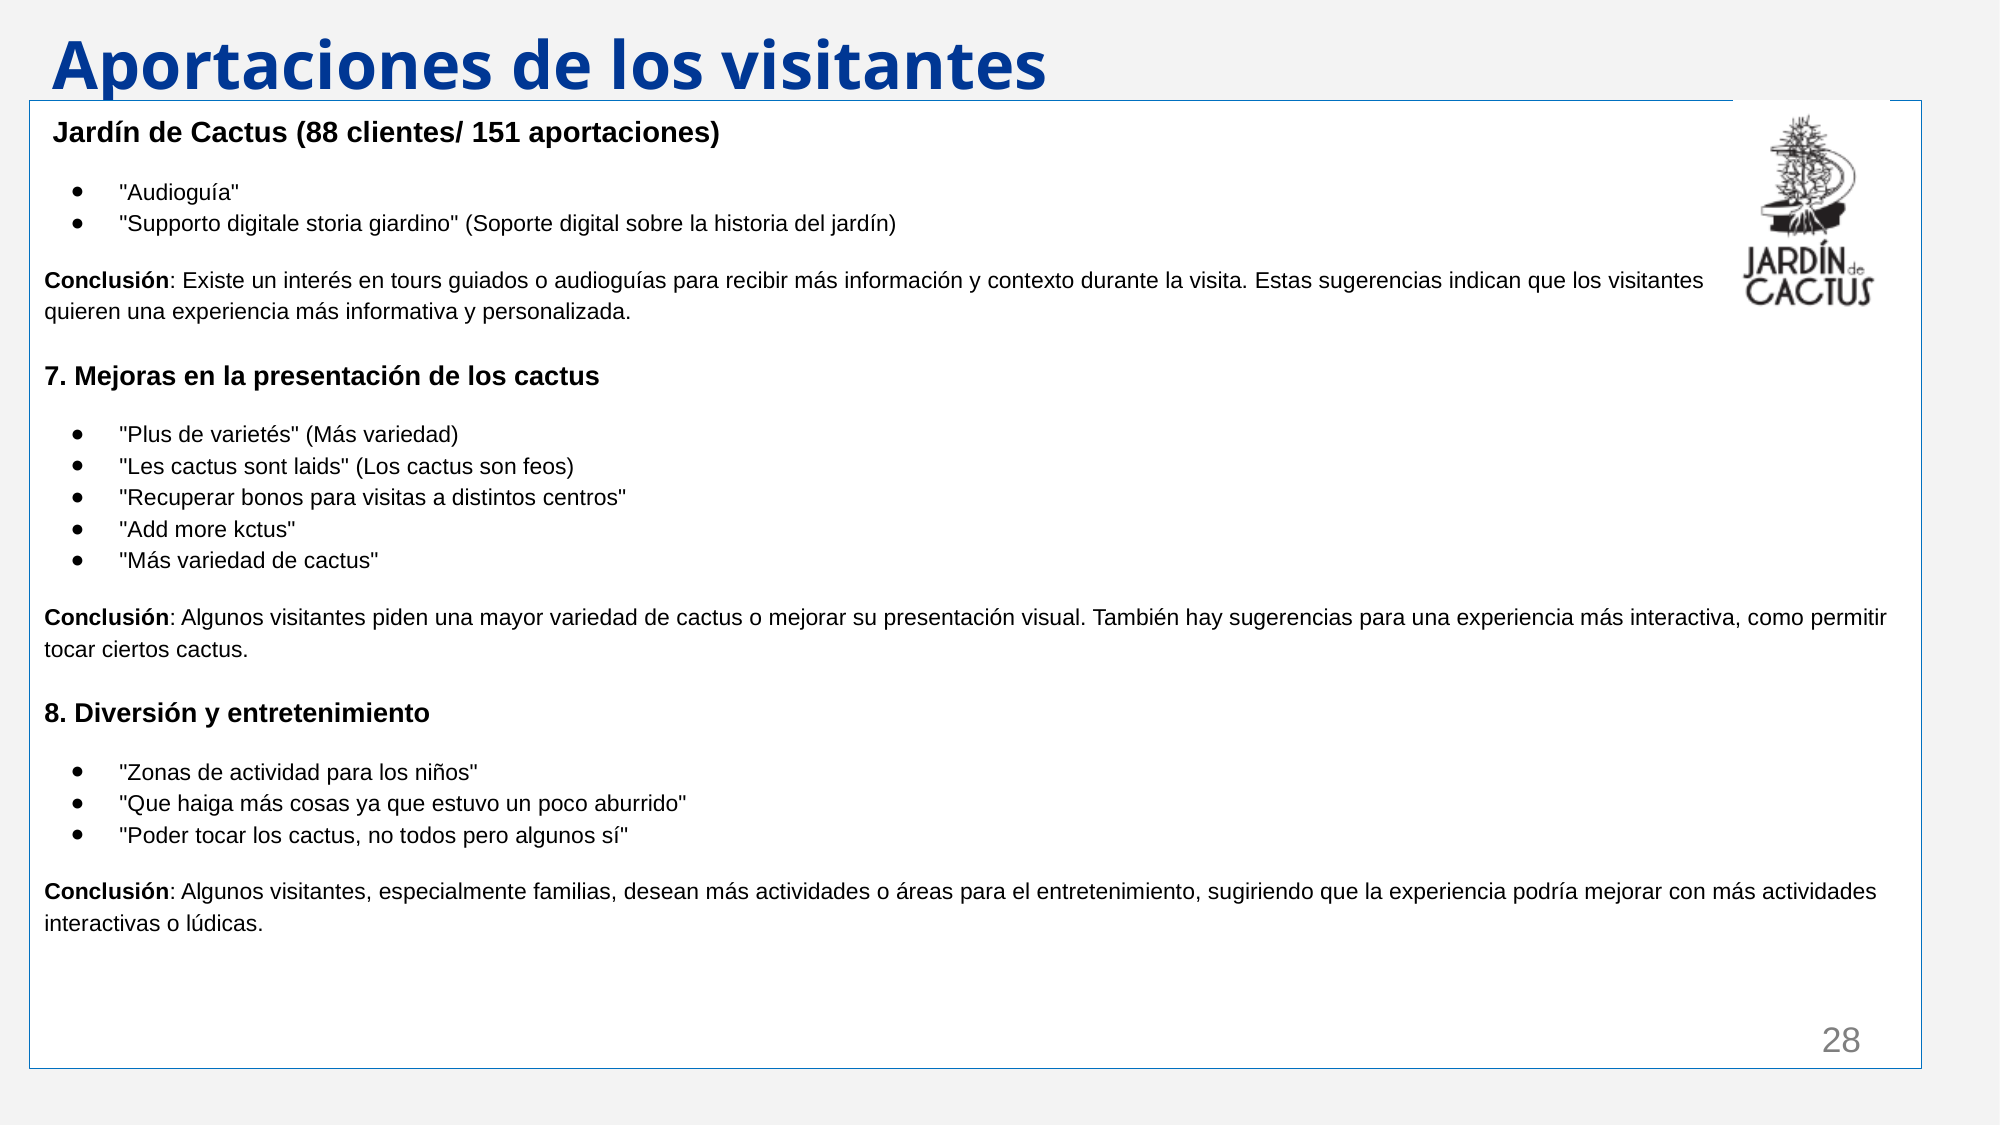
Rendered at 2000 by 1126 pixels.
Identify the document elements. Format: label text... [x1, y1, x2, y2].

text_box Jardín de Cactus (88 clientes/ 151 aportaciones) "Audioguía" "Supporto digitale storia giardino" (Soporte digital sobre la historia del jardín) Conclusión: Existe un interés en tours guiados o audioguías para recibir más información y contexto durante la visita. Estas sugerencias indican que los visitantes quieren una experiencia más informativa y personalizada. 7. Mejoras en la presentación de los cactus "Plus de varietés" (Más variedad) "Les cactus sont laids" (Los cactus son feos) "Recuperar bonos para visitas a distintos centros" "Add more kctus" "Más variedad de cactus" Conclusión: Algunos visitantes piden una mayor variedad de cactus o mejorar su presentación visual. También hay sugerencias para una experiencia más interactiva, como permitir tocar ciertos cactus. 8. Diversión y entretenimiento "Zonas de actividad para los niños" "Que haiga más cosas ya que estuvo un poco aburrido" "Poder tocar los cactus, no todos pero algunos sí" Conclusión: Algunos visitantes, especialmente familias, desean más actividades o áreas para el entretenimiento, sugiriendo que la experiencia podría mejorar con más actividades interactivas o lúdicas. [29, 100, 1922, 1069]
picture [1733, 100, 1890, 328]
slide_number <number> [1412, 1008, 1880, 1069]
text_box Aportaciones de los visitantes [52, 0, 1945, 126]
